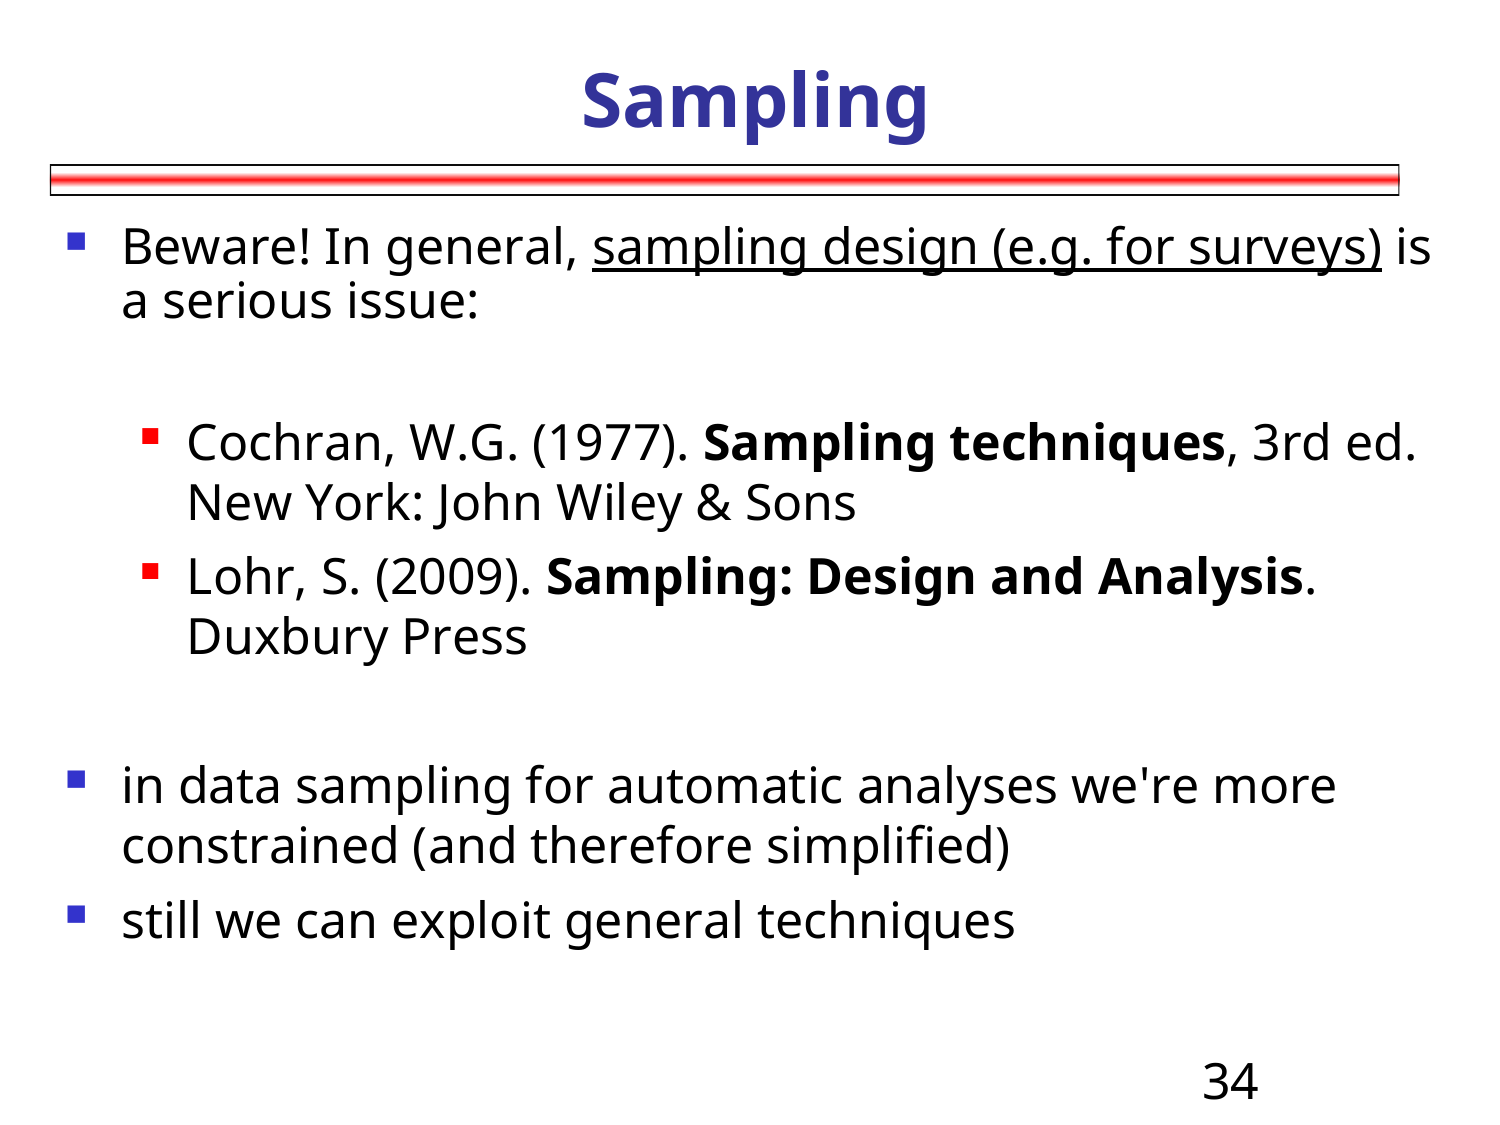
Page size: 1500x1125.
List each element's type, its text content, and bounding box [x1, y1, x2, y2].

list Beware! In general, sampling design (e.g. for surveys) is a serious issue: Cochran, W.G. (1977). Sampling techniques, 3rd ed. New York: John Wiley & Sons Lohr, S. (2009). Sampling: Design and Analysis. Duxbury Press in data sampling for automatic analyses we're more constrained (and therefore simplified) still we can exploit general techniques [50, 213, 1450, 1112]
title Sampling [0, 24, 1500, 150]
text_box <number> [1187, 1062, 1500, 1125]
